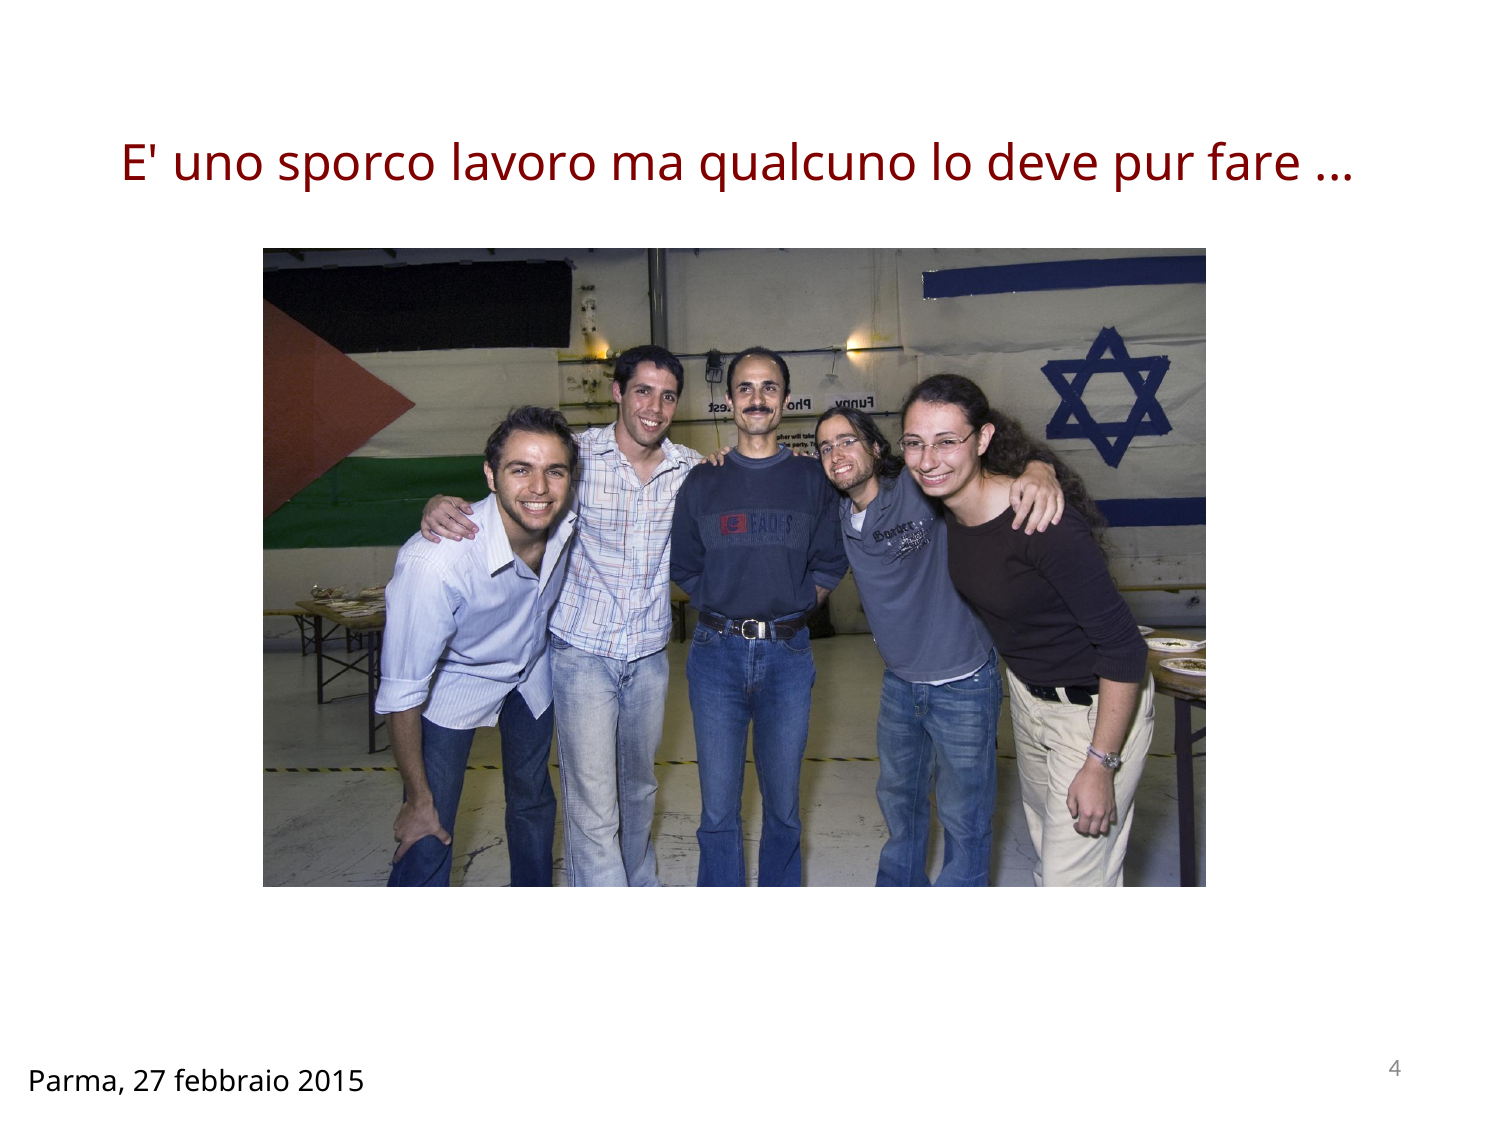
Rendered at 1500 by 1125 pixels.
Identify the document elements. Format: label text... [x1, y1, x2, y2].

picture [263, 248, 1206, 887]
text_box E' uno sporco lavoro ma qualcuno lo deve pur fare ... [100, 113, 1376, 202]
text_box <number> [1074, 1042, 1417, 1095]
